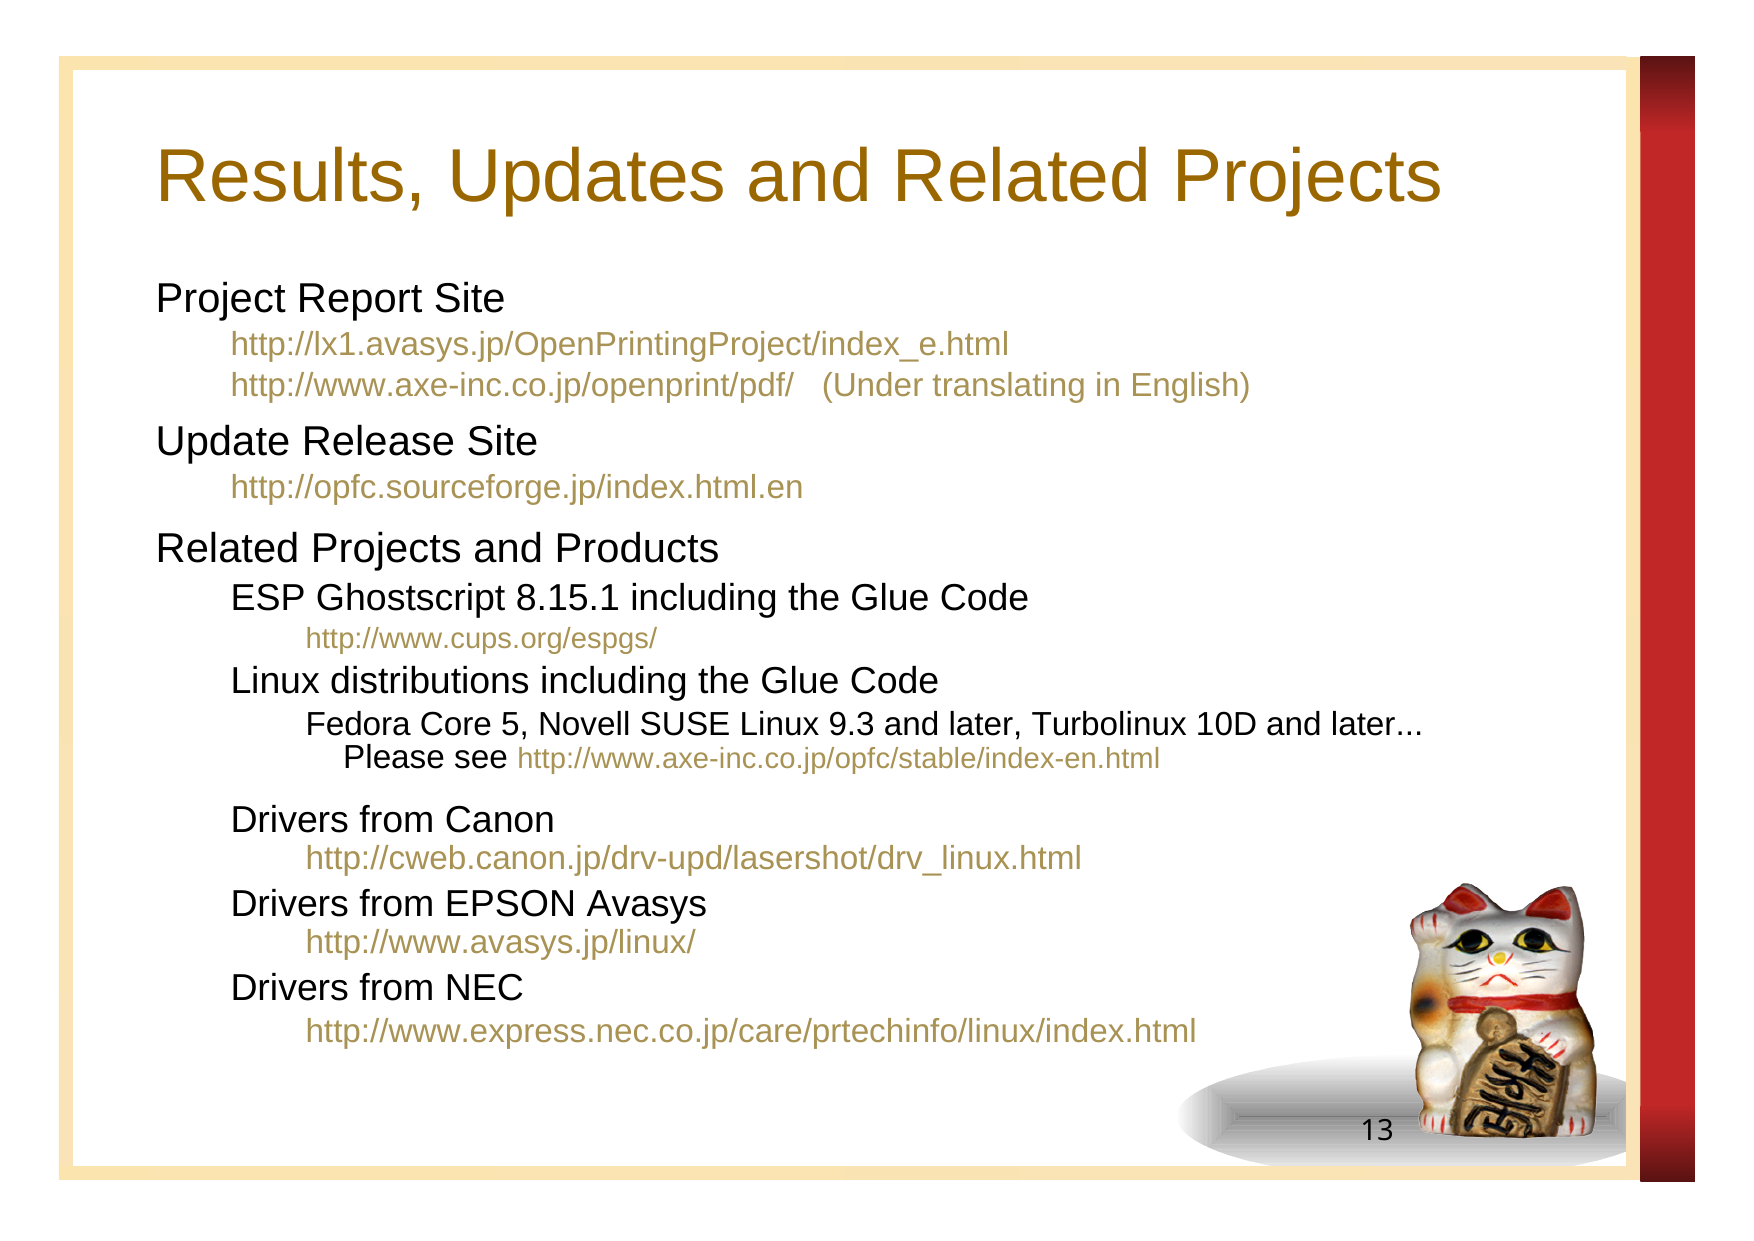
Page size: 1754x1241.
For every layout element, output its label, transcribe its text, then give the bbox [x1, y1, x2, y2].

title Results, Updates and Related Projects [140, 104, 1614, 247]
picture [1404, 1099, 1601, 1141]
list Project Report Site http://lx1.avasys.jp/OpenPrintingProject/index_e.html http://www.axe-inc.co.jp/openprint/pdf/ (Under translating in English) Update Release Site http://opfc.sourceforge.jp/index.html.en Related Projects and Products ESP Ghostscript 8.15.1 including the Glue Code http://www.cups.org/espgs/ Linux distributions including the Glue Code Fedora Core 5, Novell SUSE Linux 9.3 and later, Turbolinux 10D and later... Please see http://www.axe-inc.co.jp/opfc/stable/index-en.html Drivers from Canon http://cweb.canon.jp/drv-upd/lasershot/drv_linux.html Drivers from EPSON Avasys http://www.avasys.jp/linux/ Drivers from NEC http://www.express.nec.co.jp/care/prtechinfo/linux/index.html [140, 270, 1614, 1099]
